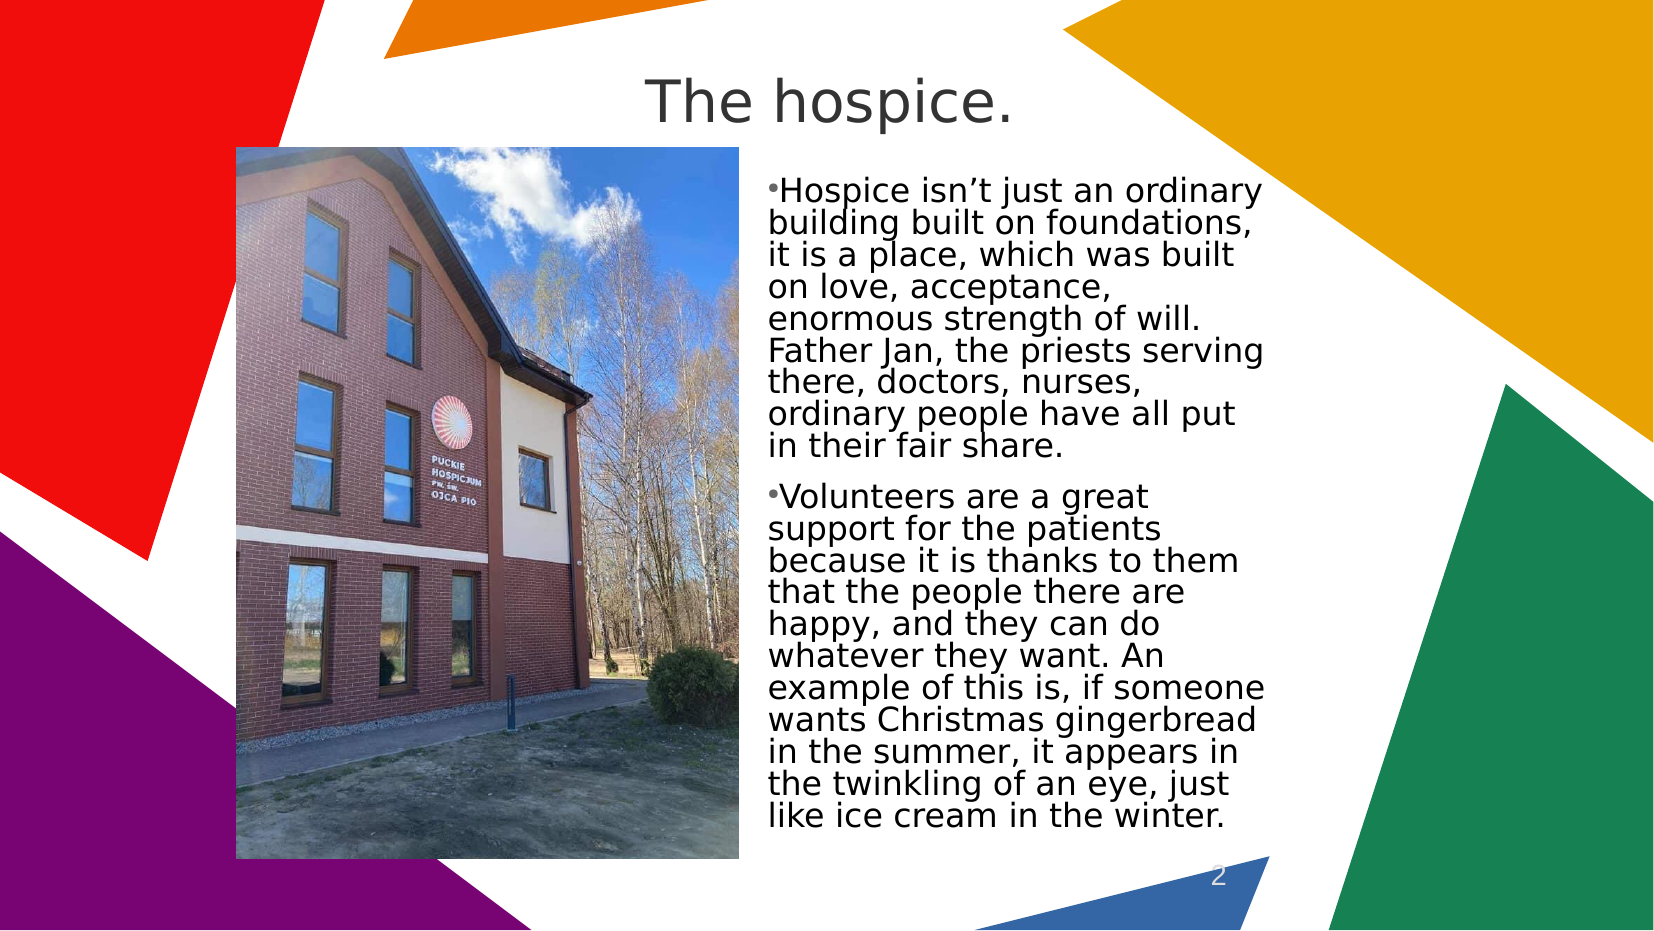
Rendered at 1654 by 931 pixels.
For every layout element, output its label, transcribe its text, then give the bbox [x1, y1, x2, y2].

text_box [1210, 856, 1595, 916]
title The hospice. [289, 21, 1372, 178]
picture [236, 147, 739, 859]
list Hospice isn’t just an ordinary building built on foundations, it is a place, which was built on love, acceptance, enormous strength of will. Father Jan, the priests serving there, doctors, nurses, ordinary people have all put in their fair share. Volunteers are a great support for the patients because it is thanks to them that the people there are happy, and they can do whatever they want. An example of this is, if someone wants Christmas gingerbread in the summer, it appears in the twinkling of an eye, just like ice cream in the winter. [767, 177, 1270, 857]
